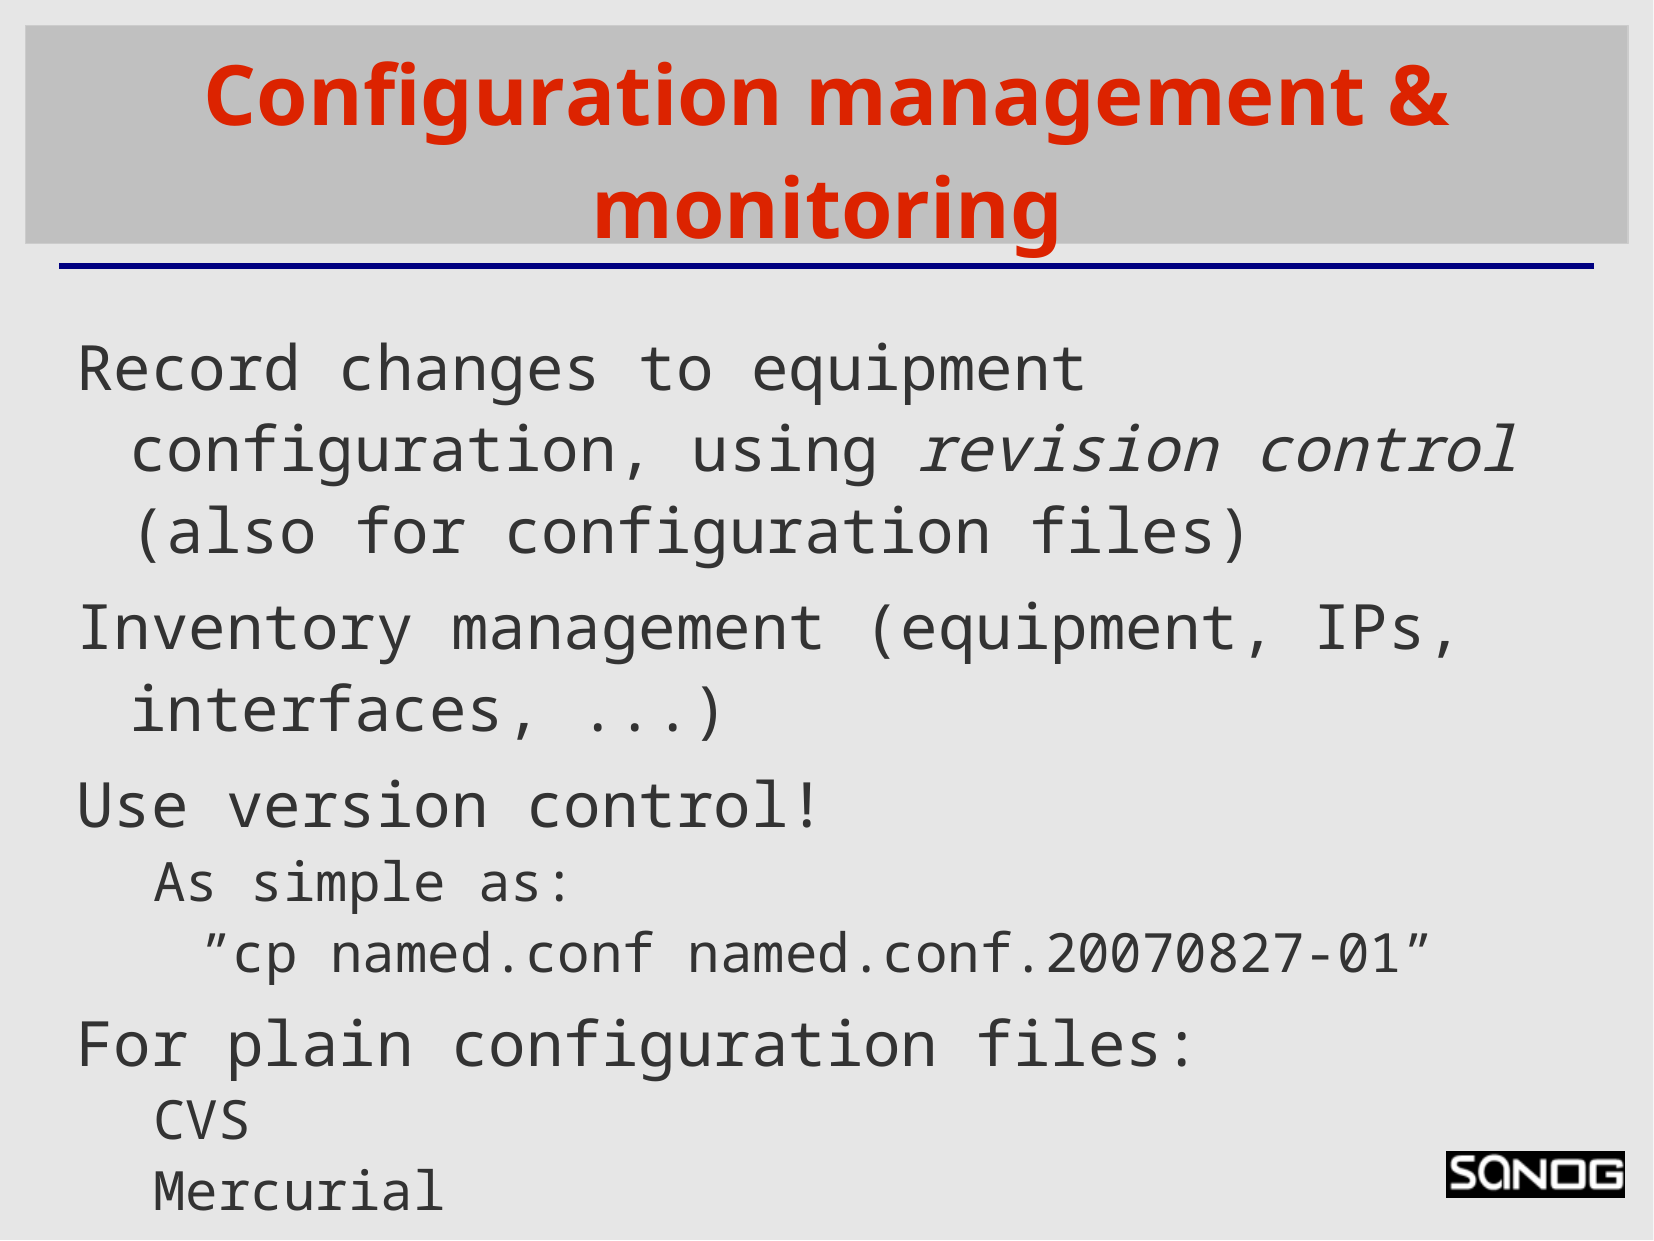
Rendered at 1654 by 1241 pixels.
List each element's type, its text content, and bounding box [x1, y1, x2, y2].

list Record changes to equipment configuration, using revision control (also for configuration files) Inventory management (equipment, IPs, interfaces, ...) Use version control! As simple as: ”cp named.conf named.conf.20070827-01” For plain configuration files: CVS Mercurial [59, 324, 1595, 1195]
picture [1446, 1151, 1625, 1198]
title Configuration management & monitoring [121, 46, 1534, 254]
